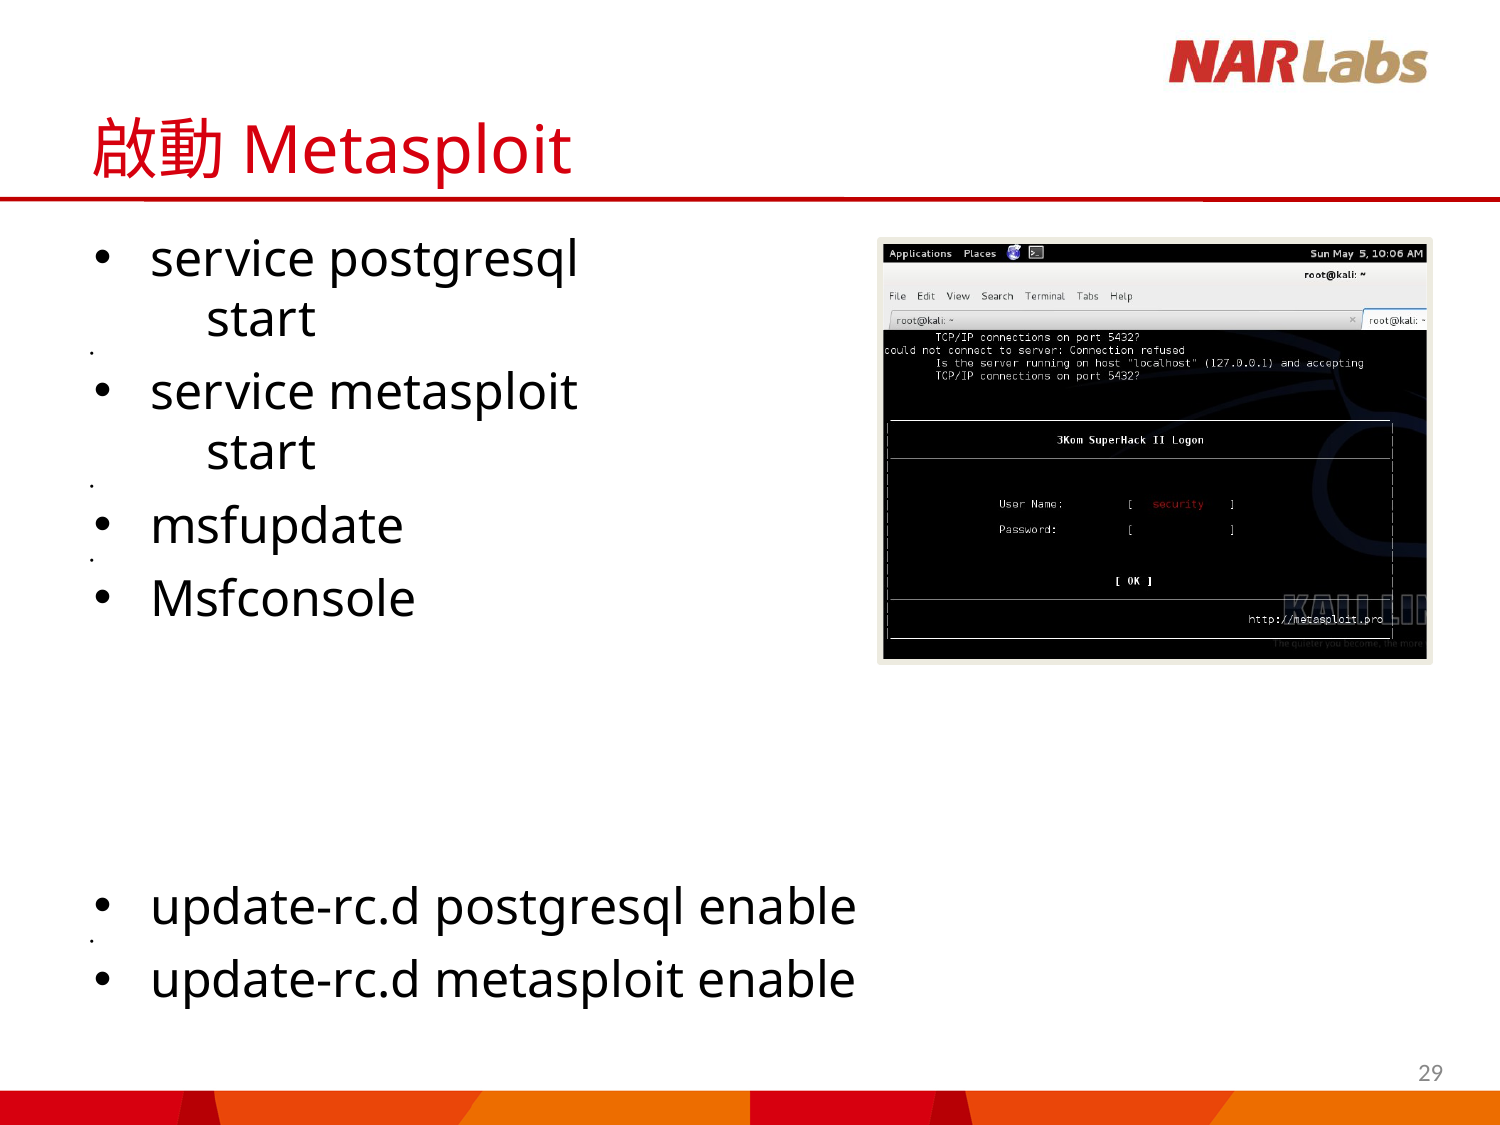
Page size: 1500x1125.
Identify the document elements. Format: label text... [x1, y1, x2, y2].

title 啟動Metasploit [89, 107, 1411, 189]
text_box [883, 244, 1427, 659]
text_box update-rc.d postgresql enable update-rc.d metasploit enable [89, 874, 859, 1008]
text_box 21 [1414, 1056, 1448, 1090]
text_box service postgresql start service metasploit start msfupdate Msfconsole [89, 226, 696, 504]
